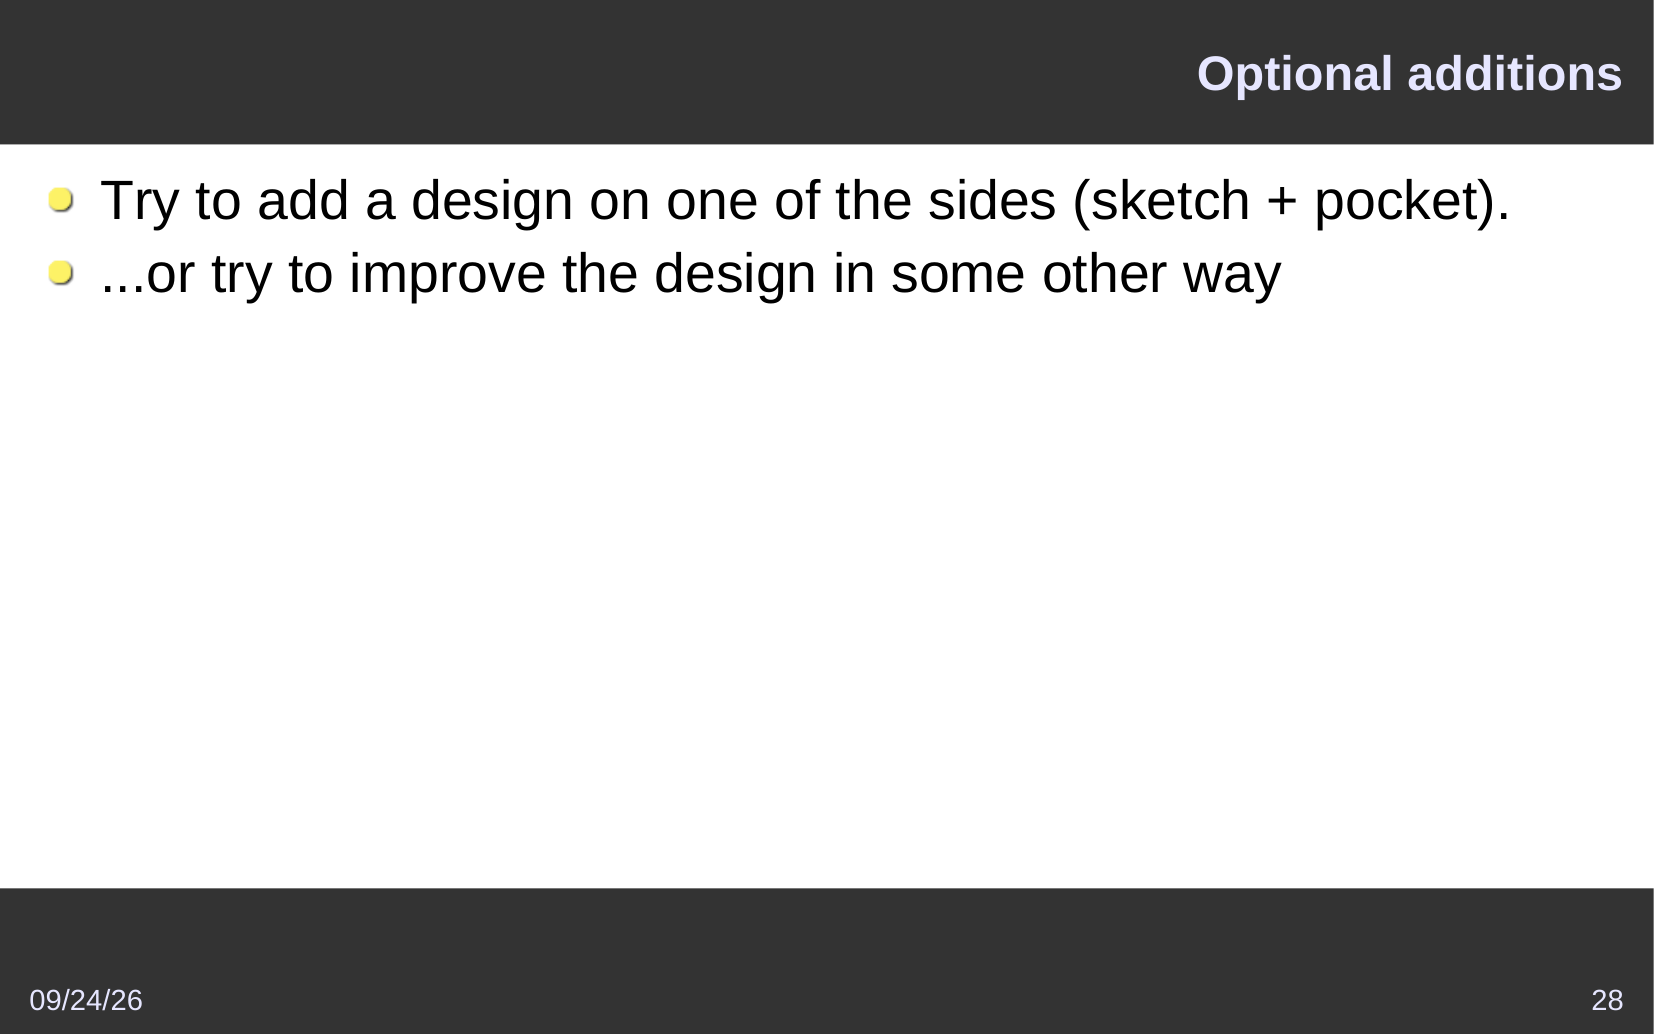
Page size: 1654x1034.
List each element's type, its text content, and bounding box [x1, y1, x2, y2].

picture [0, 0, 1654, 1034]
list Try to add a design on one of the sides (sketch + pocket). ...or try to improve the design in some other way [29, 169, 1629, 827]
title Optional additions [29, 16, 1624, 131]
